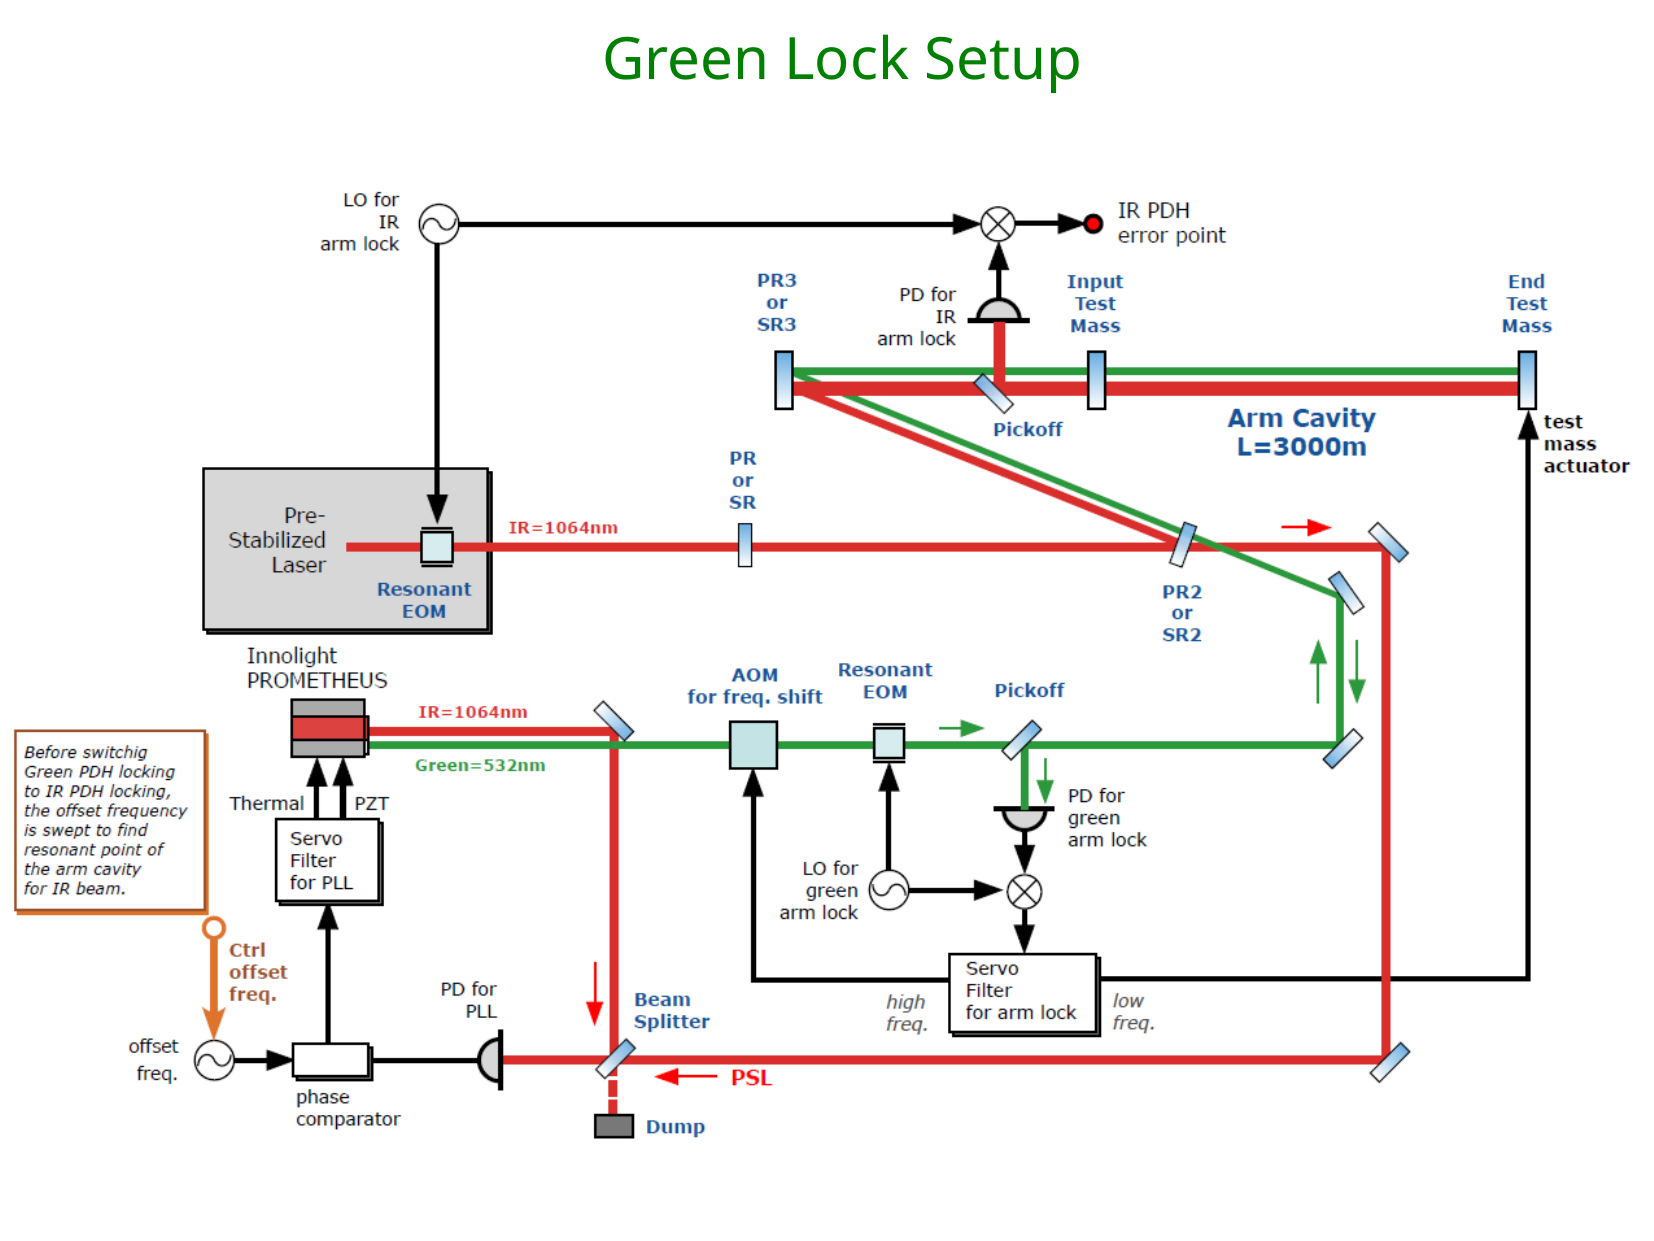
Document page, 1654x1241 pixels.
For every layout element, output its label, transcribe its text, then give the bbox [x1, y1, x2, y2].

text_box Green Lock Setup [587, 9, 1067, 95]
picture [0, 161, 1654, 1162]
